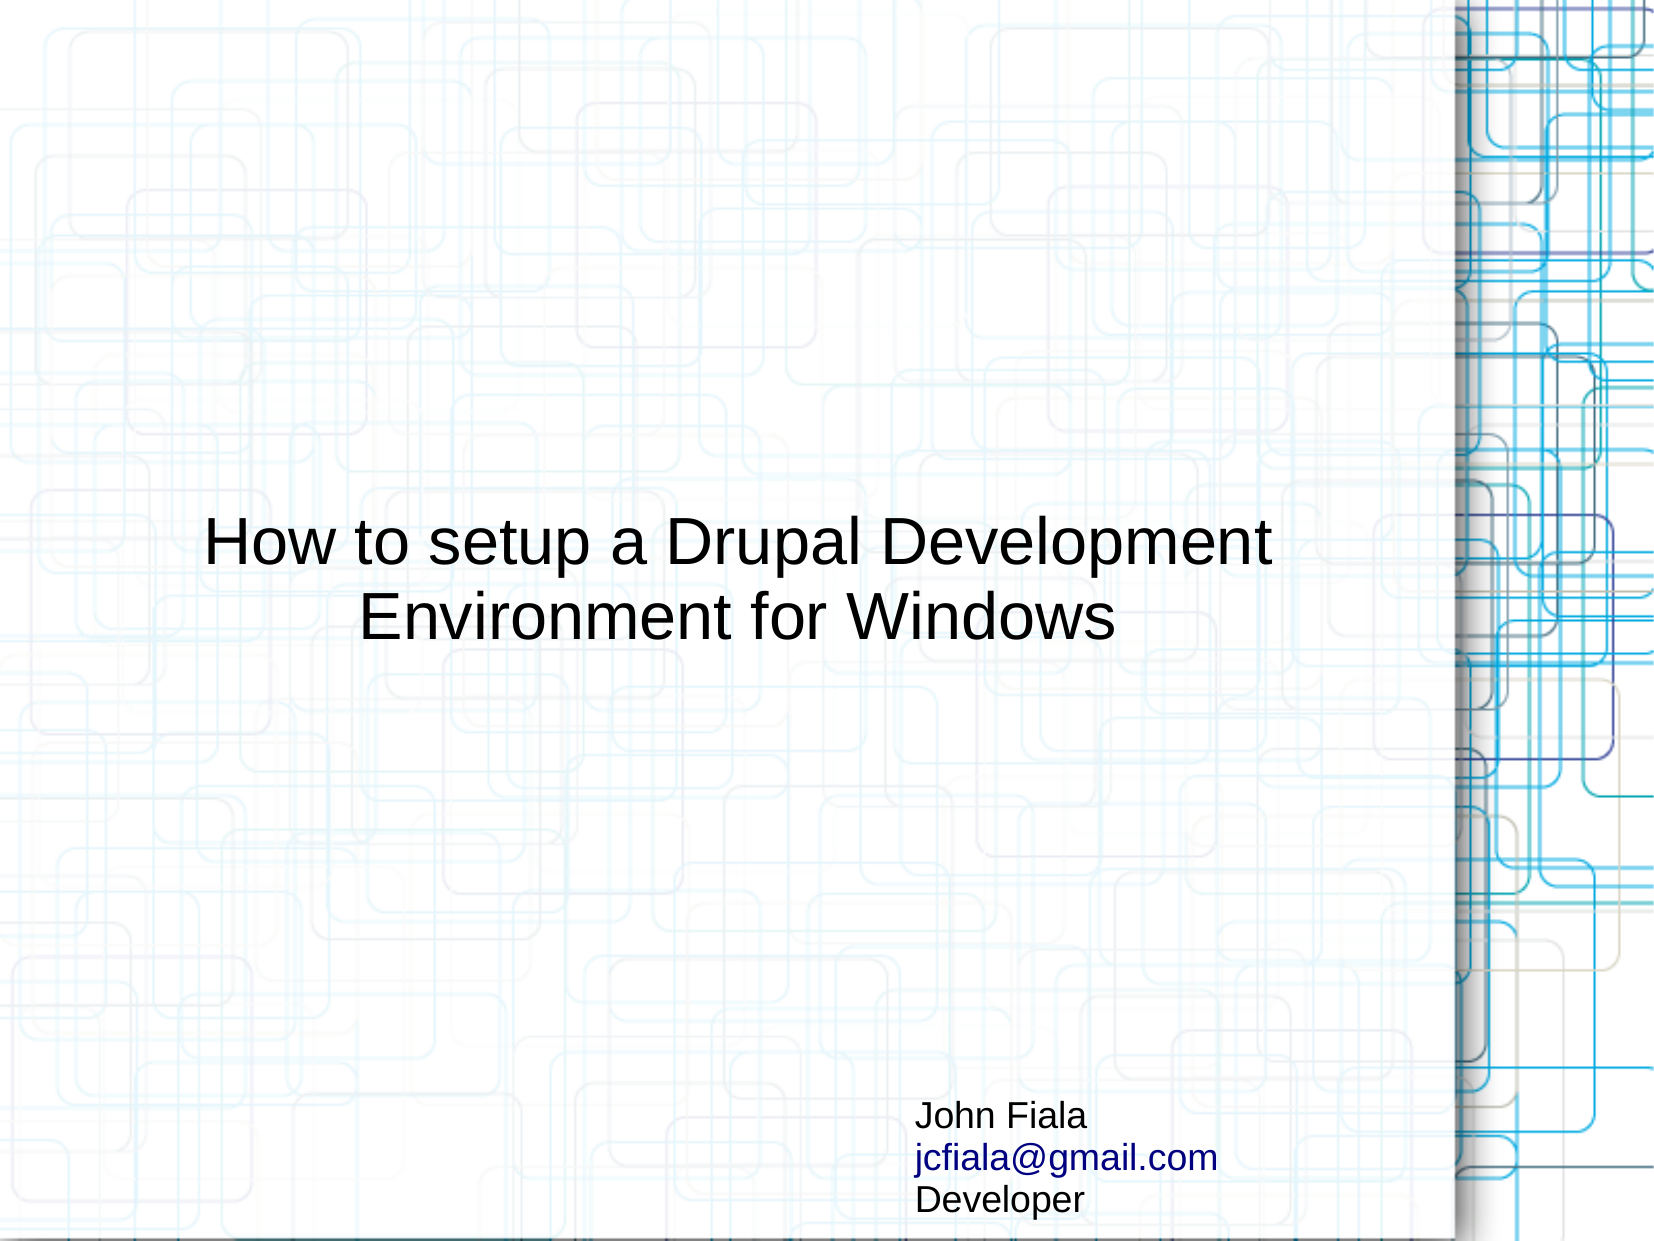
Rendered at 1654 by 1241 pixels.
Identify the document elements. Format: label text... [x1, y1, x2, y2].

subtitle How to setup a Drupal Development Environment for Windows [59, 49, 1418, 1109]
text_box John Fiala jcfiala@gmail.com Developer [900, 1087, 1388, 1229]
picture [0, 0, 1654, 1241]
